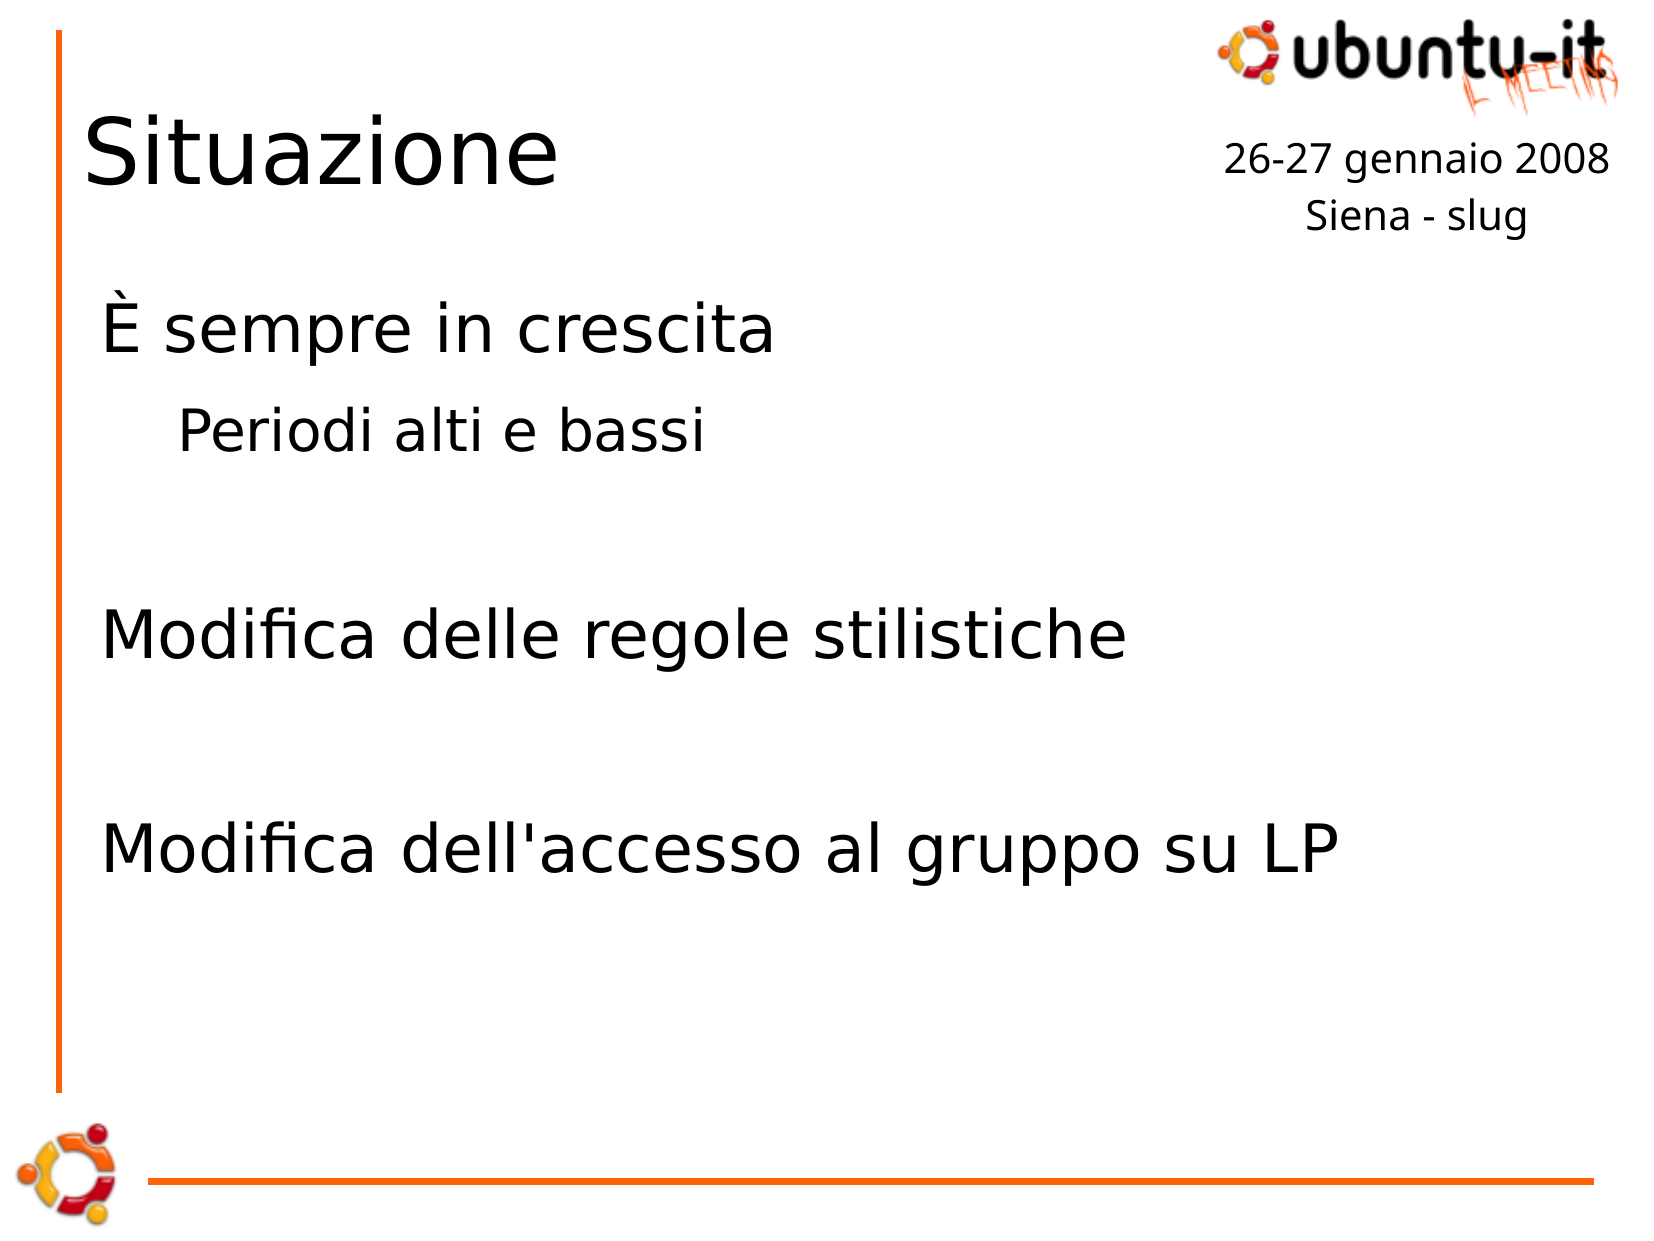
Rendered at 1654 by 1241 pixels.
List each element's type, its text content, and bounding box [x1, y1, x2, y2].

title Situazione [82, 56, 1571, 250]
picture [1210, 19, 1628, 119]
list È sempre in crescita Periodi alti e bassi Modifica delle regole stilistiche Modifica dell'accesso al gruppo su LP [82, 290, 1571, 1094]
picture [14, 1122, 119, 1229]
